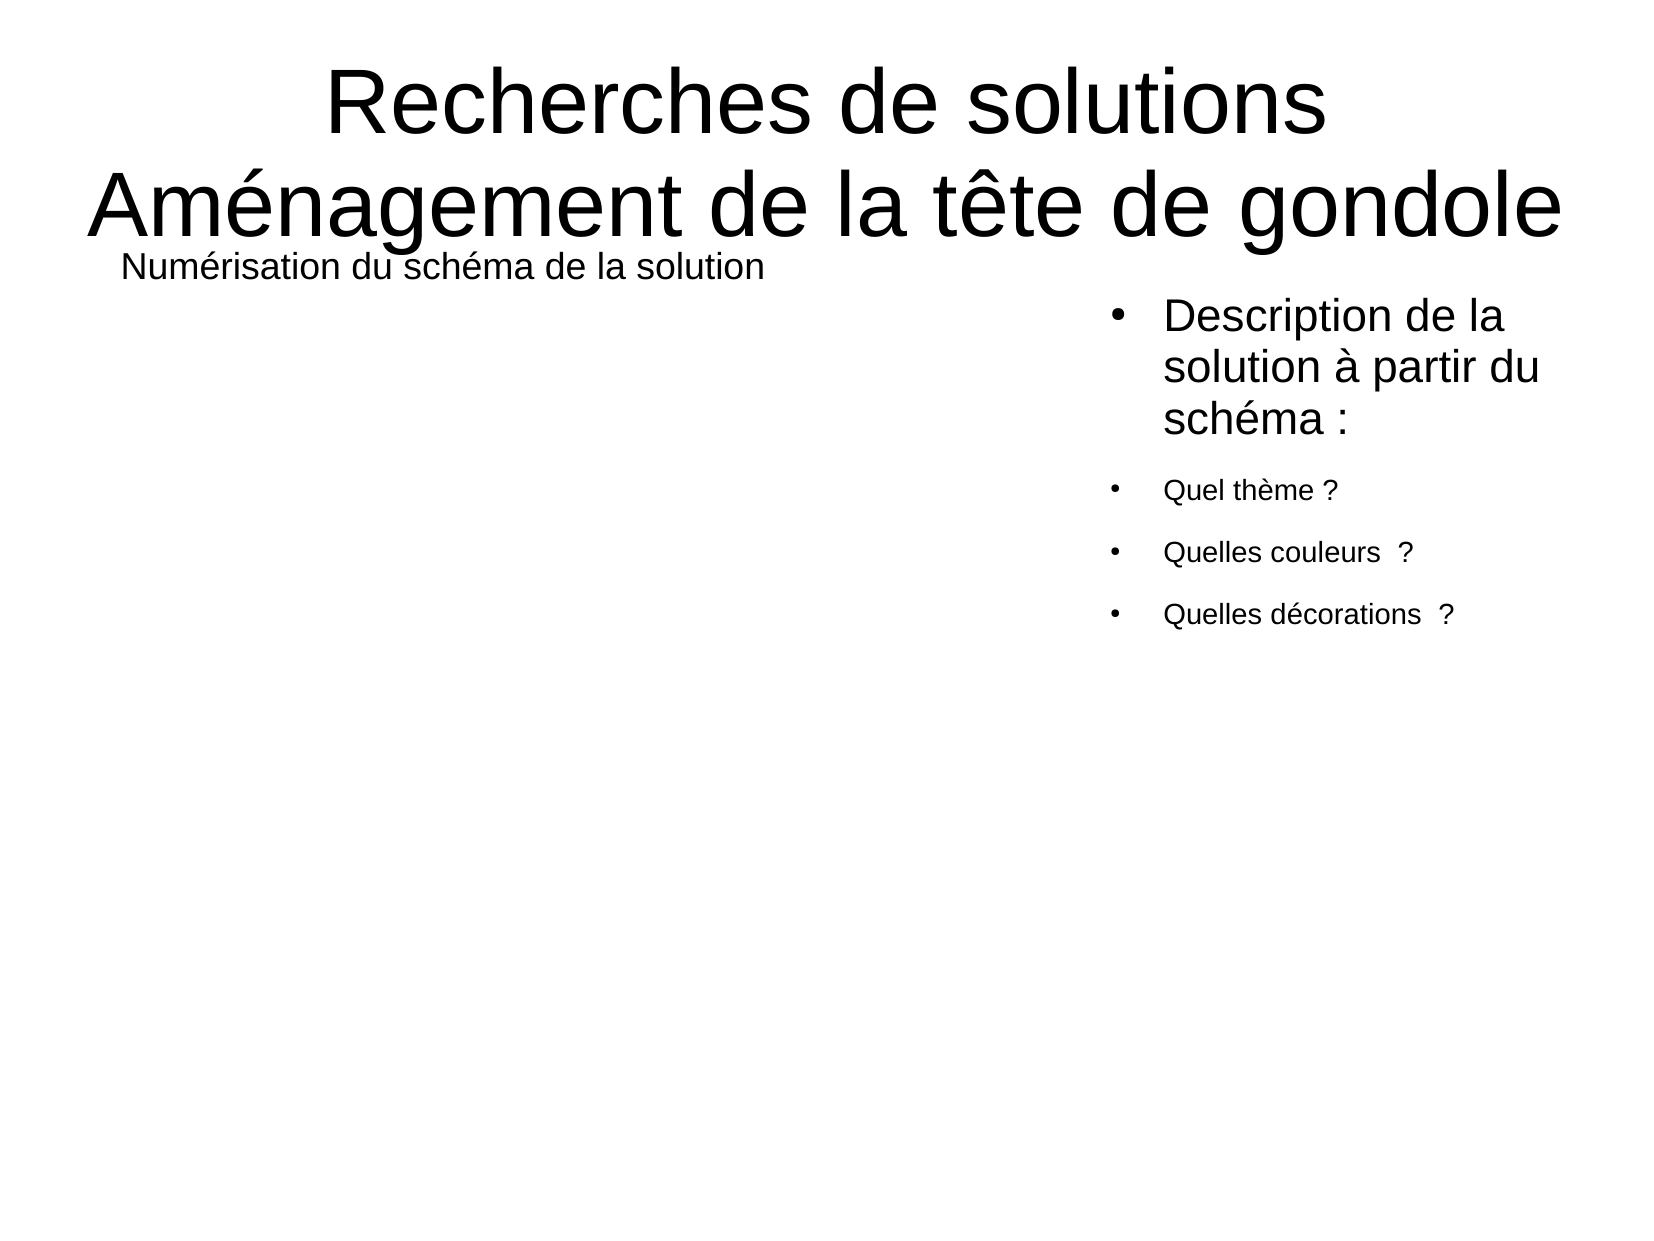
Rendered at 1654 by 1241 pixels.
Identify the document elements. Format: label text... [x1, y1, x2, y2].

list Description de la solution à partir du schéma : Quel thème ? Quelles couleurs ? Quelles décorations ? [1092, 290, 1572, 1109]
text_box Numérisation du schéma de la solution [88, 238, 798, 296]
title Recherches de solutions Aménagement de la tête de gondole [82, 49, 1571, 257]
